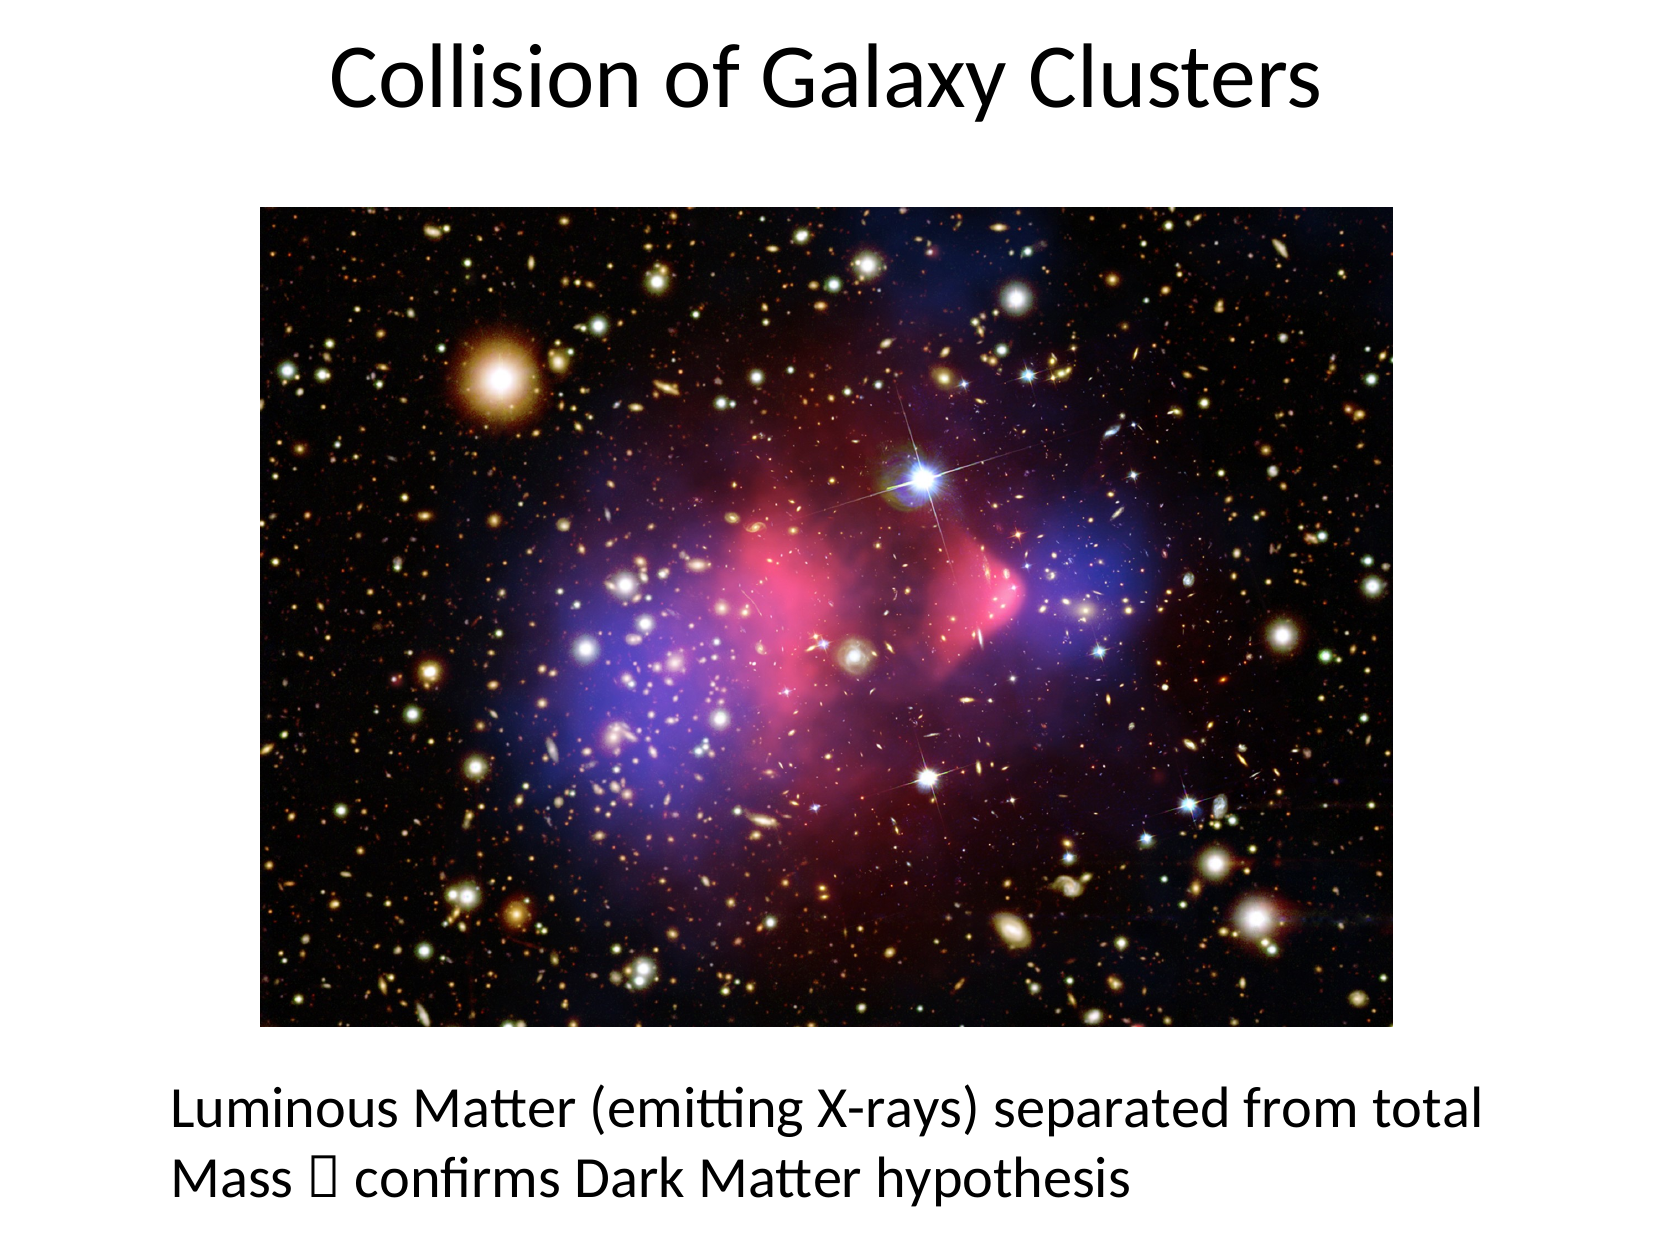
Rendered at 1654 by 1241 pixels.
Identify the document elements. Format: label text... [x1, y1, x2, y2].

picture [82, 207, 1571, 1027]
text_box Luminous Matter (emitting X-rays) separated from total Mass  confirms Dark Matter hypothesis [155, 1061, 1524, 1217]
title Collision of Galaxy Clusters [82, 8, 1571, 176]
